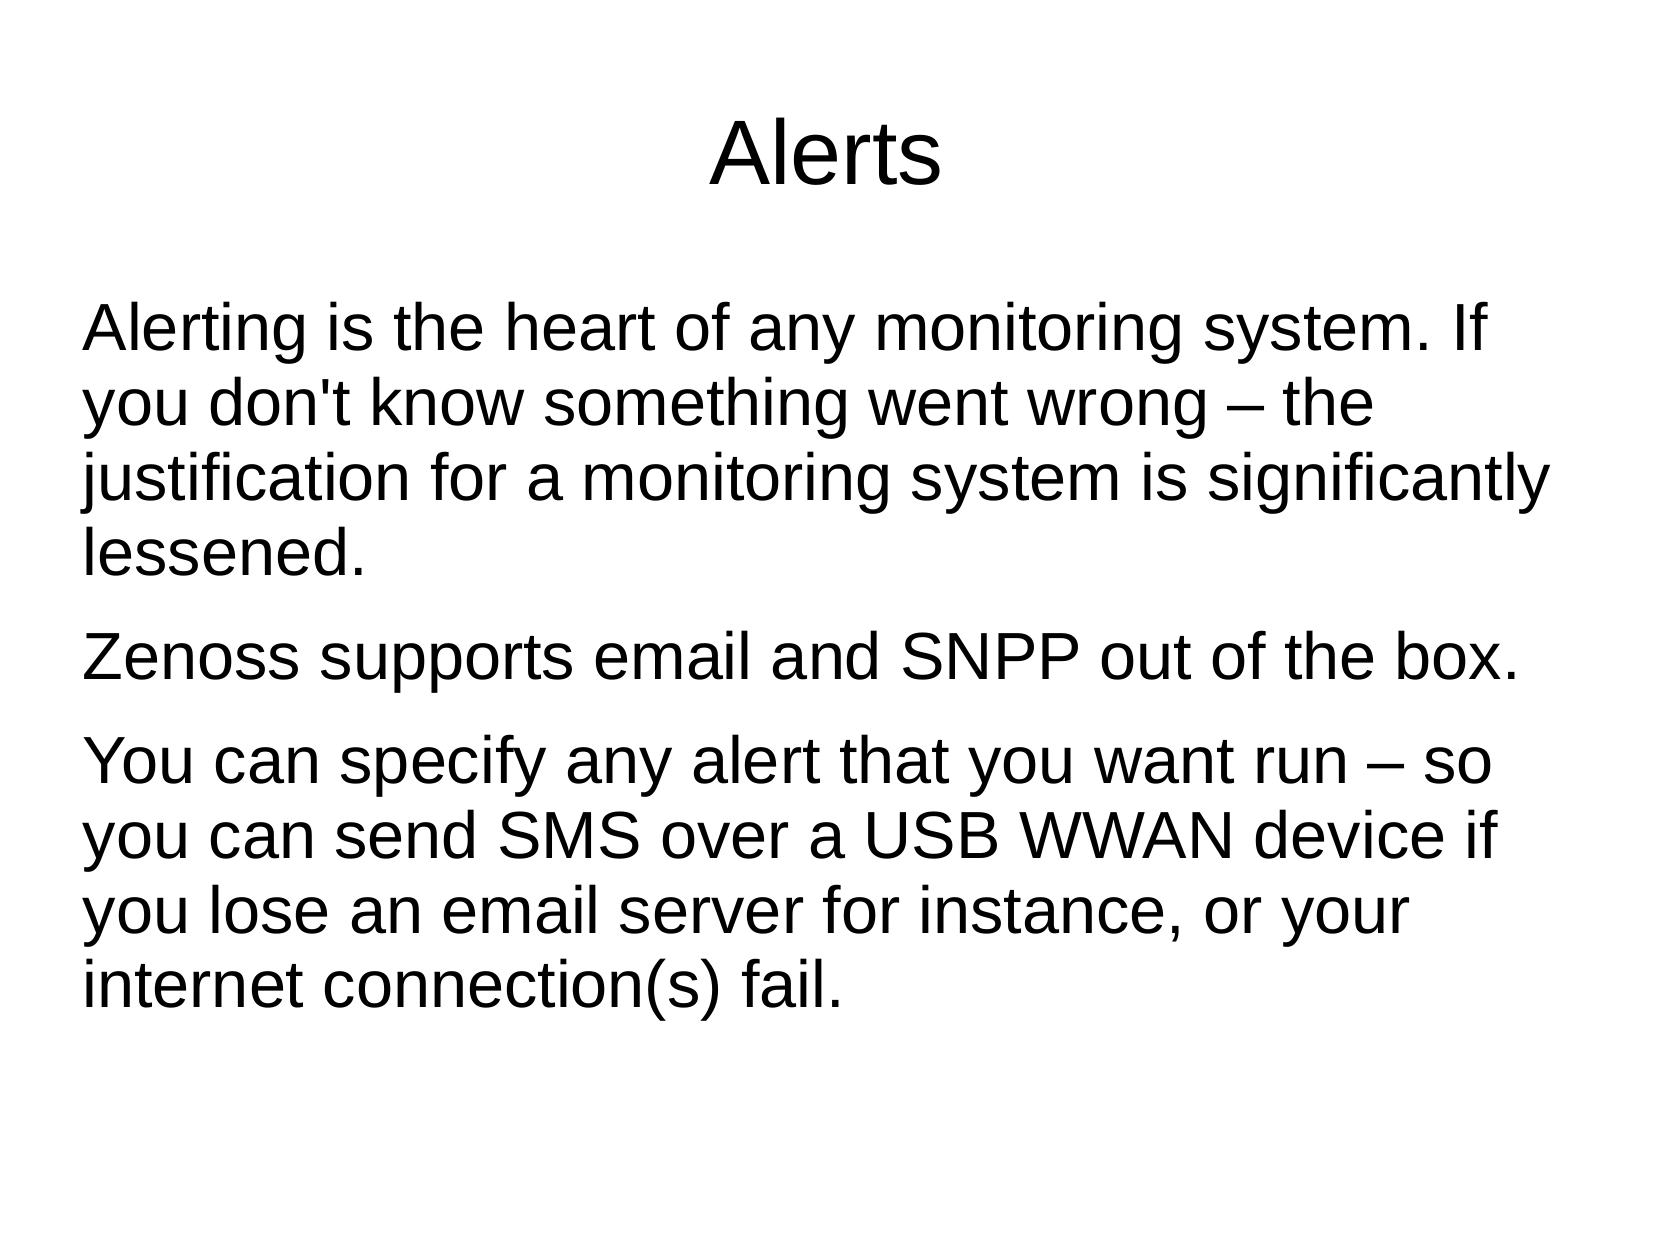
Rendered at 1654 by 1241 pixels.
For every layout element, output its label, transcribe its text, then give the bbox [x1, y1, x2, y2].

list Alerting is the heart of any monitoring system. If you don't know something went wrong – the justification for a monitoring system is significantly lessened. Zenoss supports email and SNPP out of the box. You can specify any alert that you want run – so you can send SMS over a USB WWAN device if you lose an email server for instance, or your internet connection(s) fail. [82, 290, 1571, 1109]
title Alerts [82, 49, 1571, 257]
